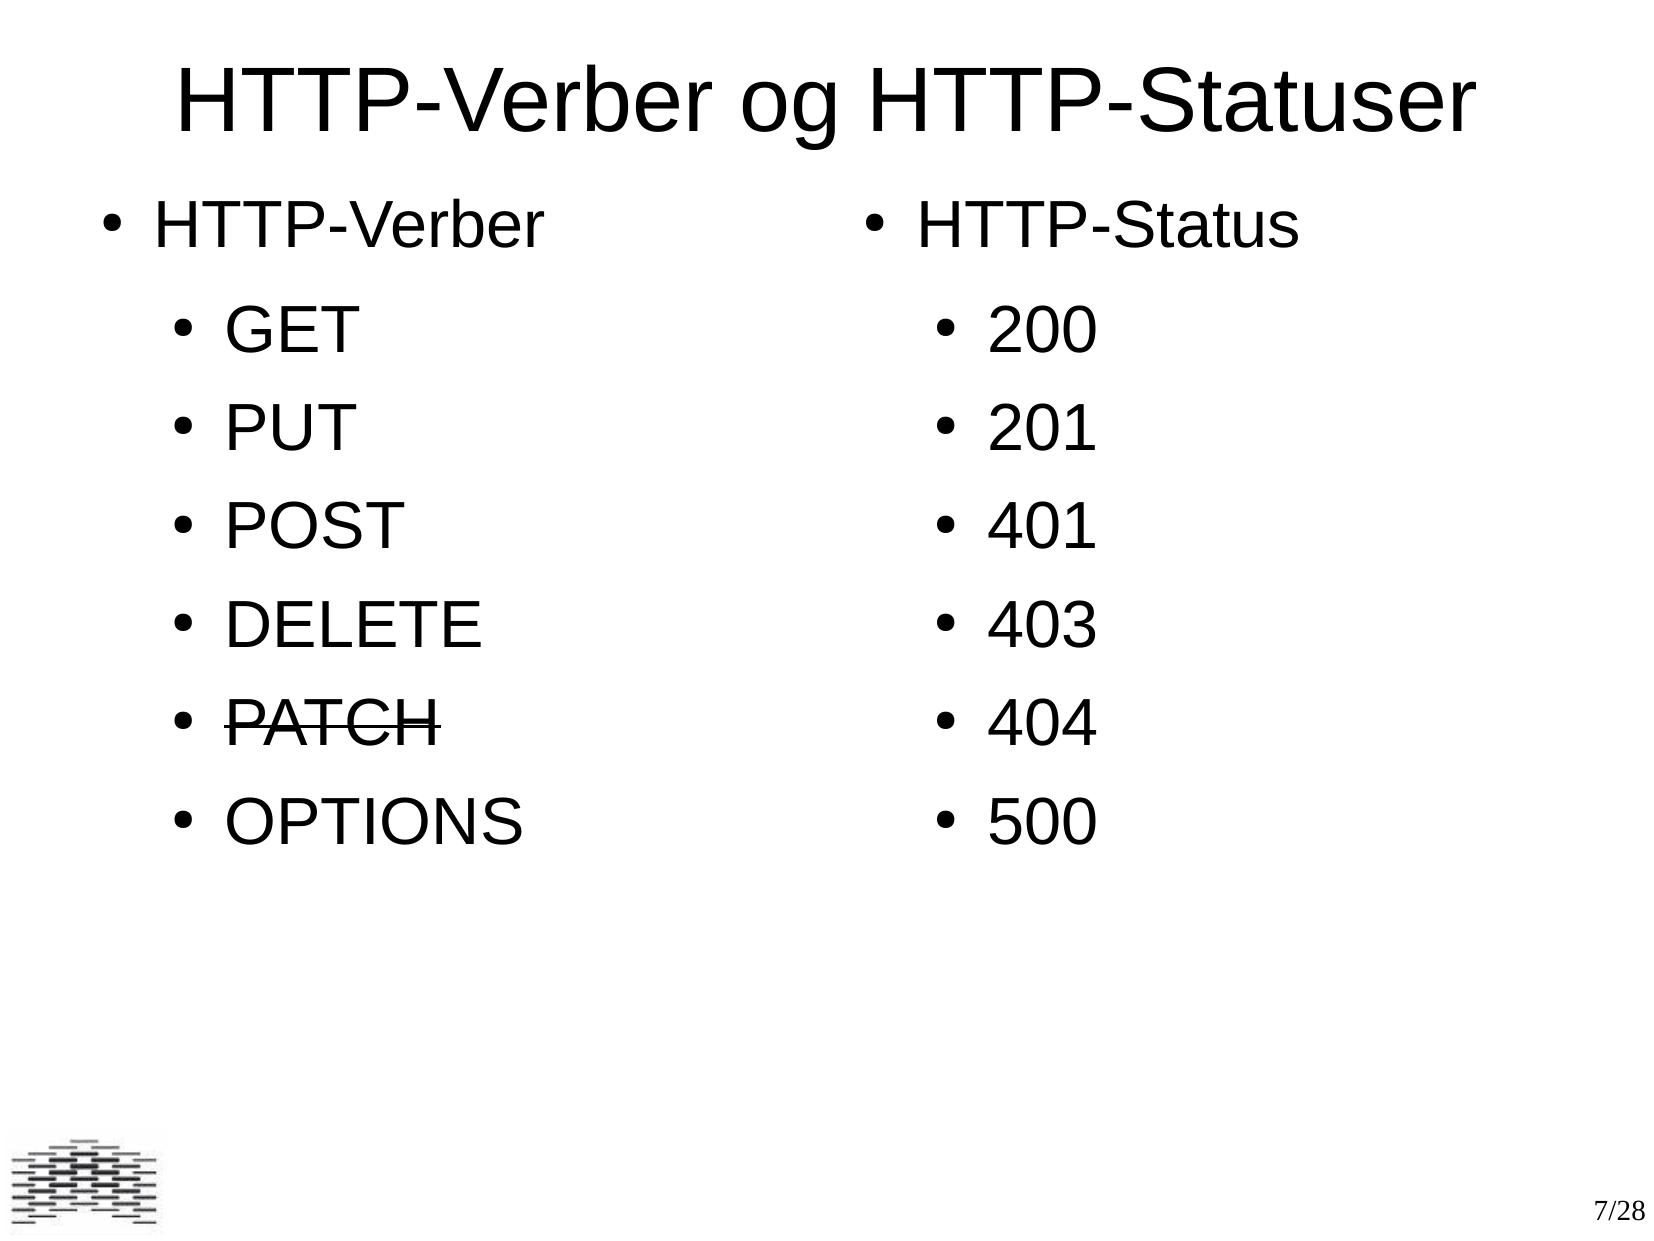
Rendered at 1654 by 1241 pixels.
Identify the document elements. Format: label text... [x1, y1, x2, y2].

list HTTP-Verber GET PUT POST DELETE PATCH OPTIONS [82, 187, 809, 1138]
title HTTP-Verber og HTTP-Statuser [82, 48, 1571, 152]
list HTTP-Status 200 201 401 403 404 500 [845, 187, 1572, 1138]
picture [5, 1129, 169, 1235]
